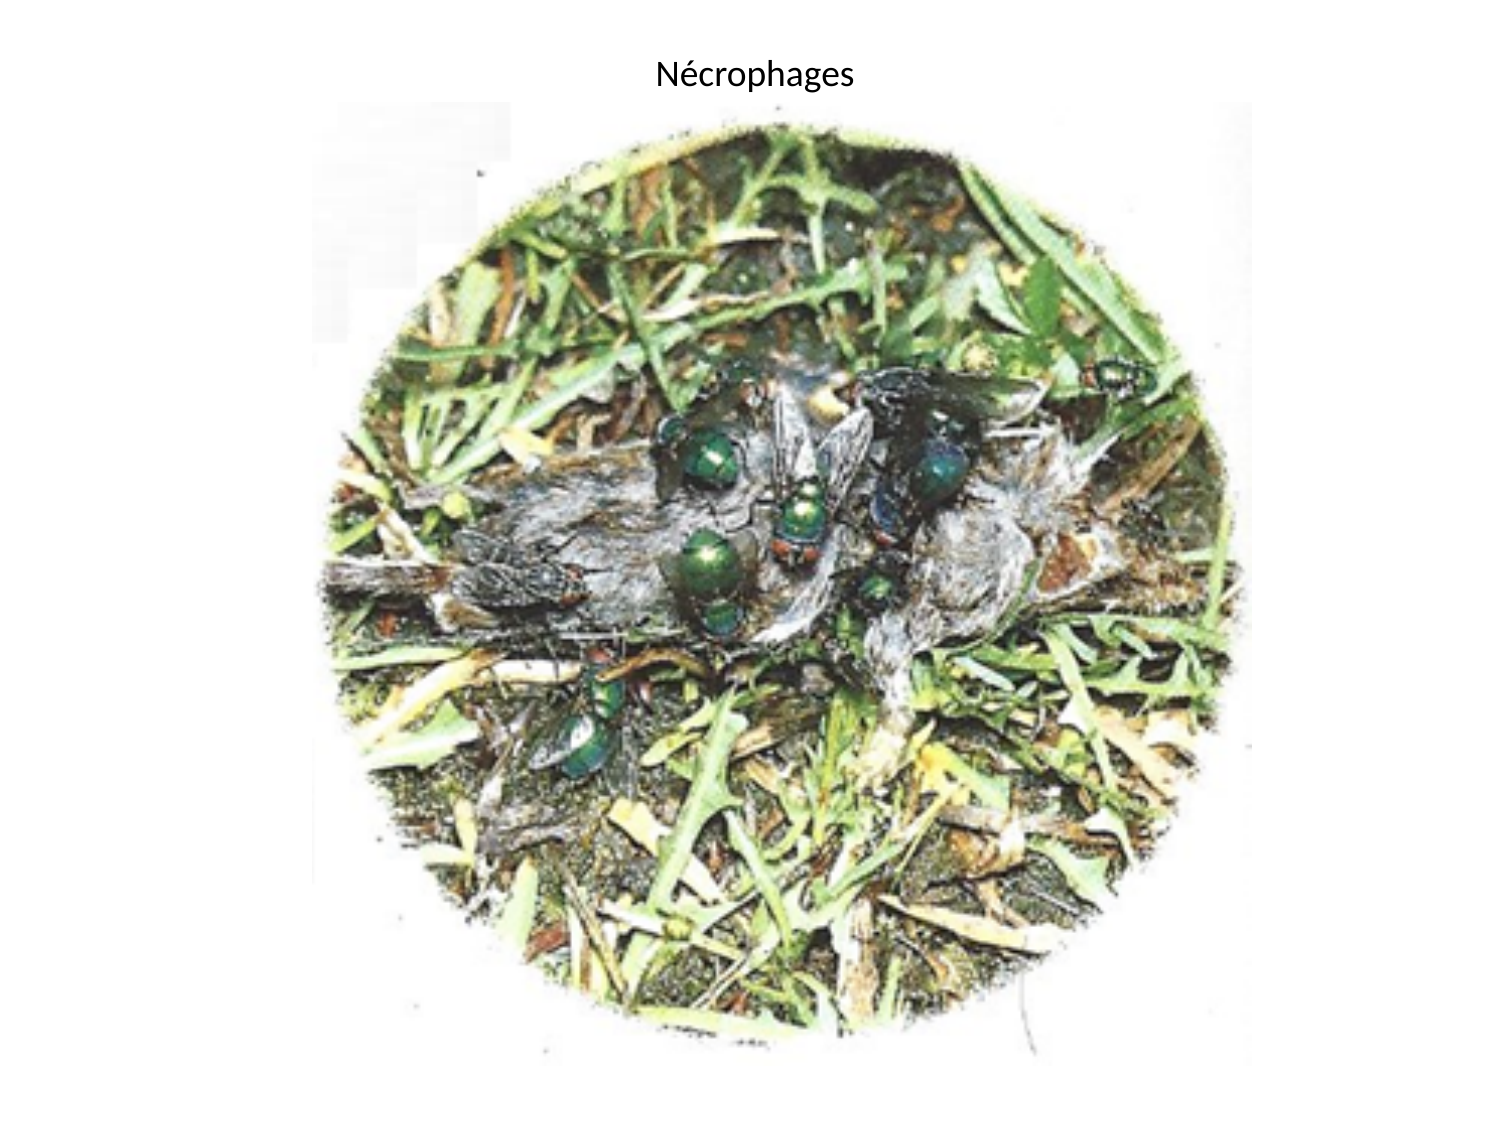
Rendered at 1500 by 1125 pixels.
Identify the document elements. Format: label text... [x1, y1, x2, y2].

picture [312, 102, 1252, 1066]
text_box Nécrophages [640, 41, 870, 102]
